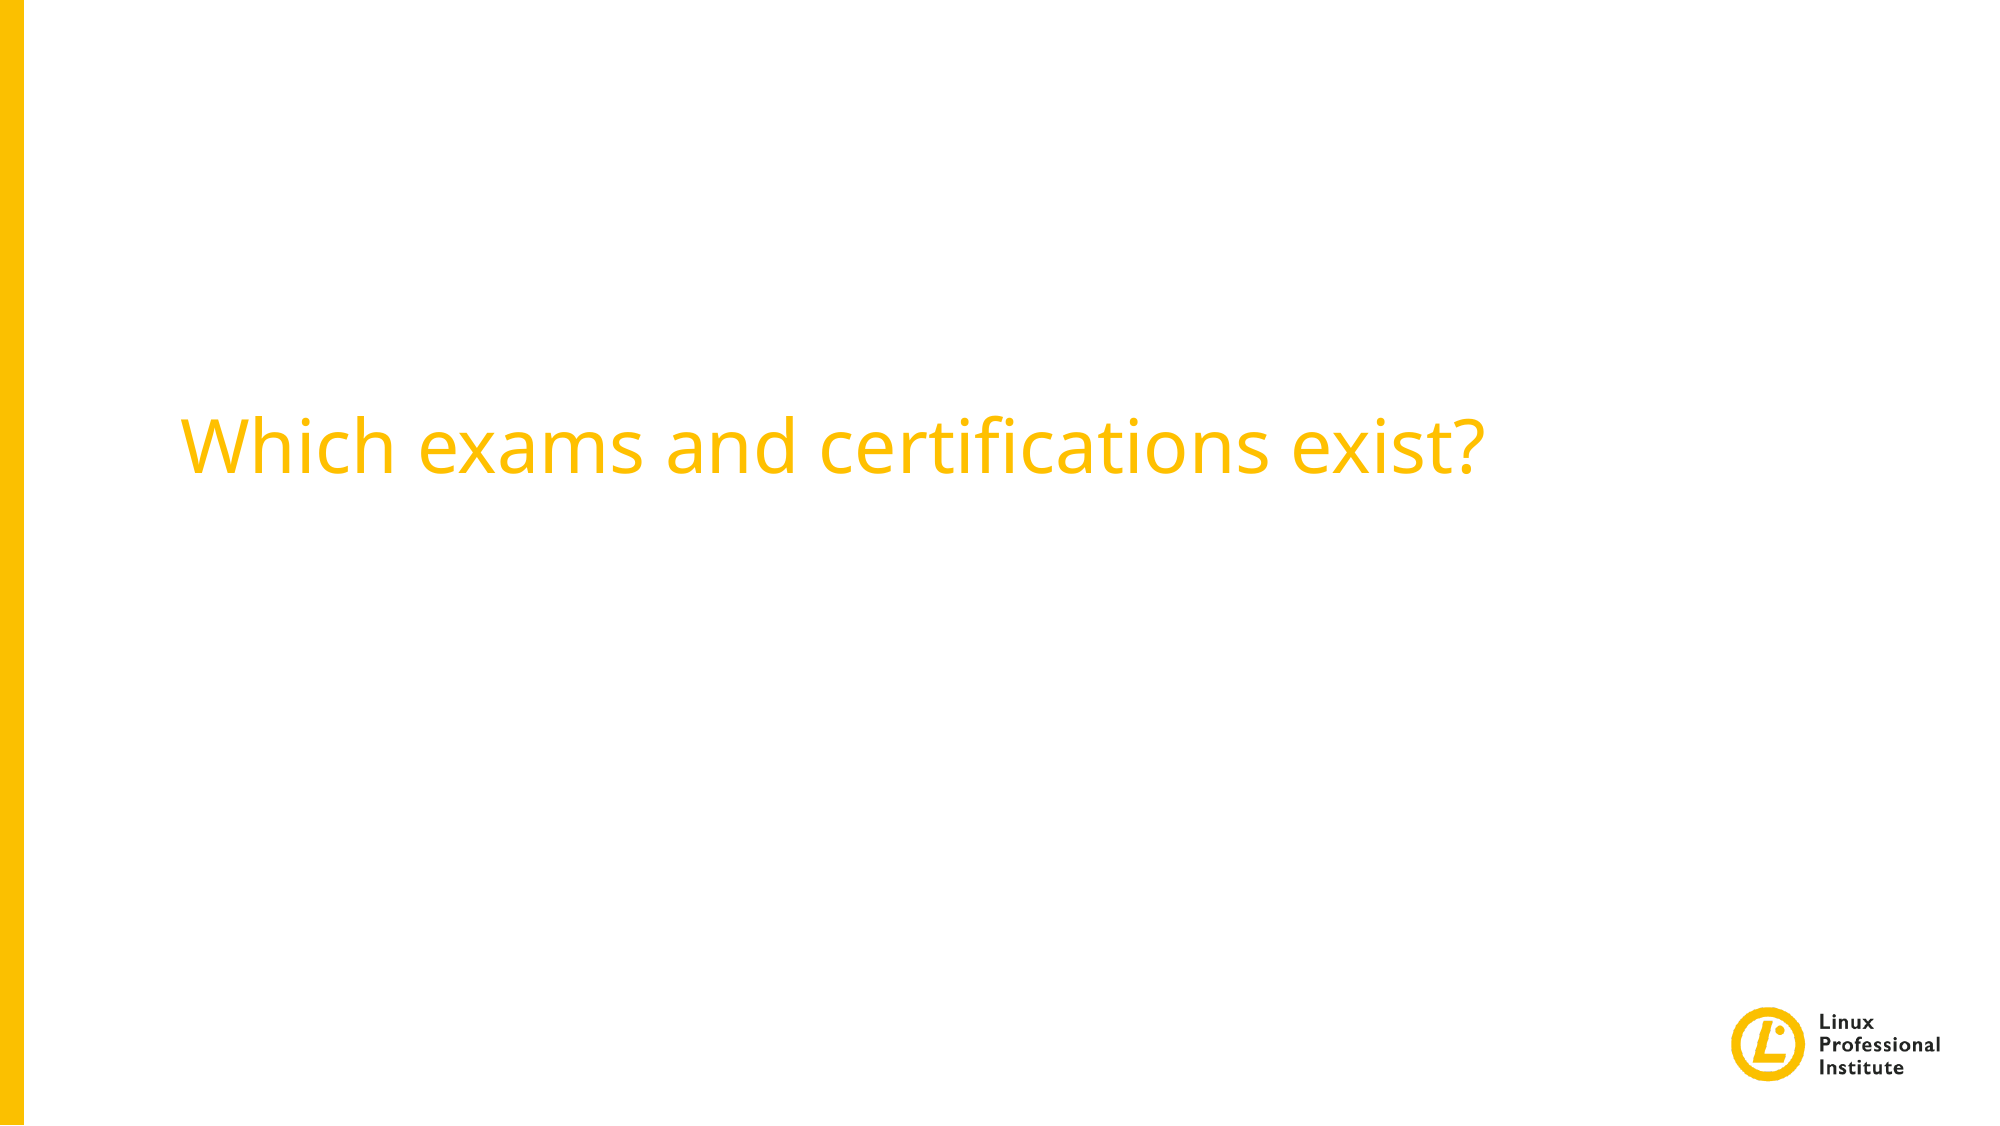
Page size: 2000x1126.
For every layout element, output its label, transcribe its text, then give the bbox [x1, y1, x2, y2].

text_box [0, 0, 24, 1125]
text_box Which exams and certifications exist? [165, 377, 1890, 615]
picture [1701, 987, 1969, 1101]
